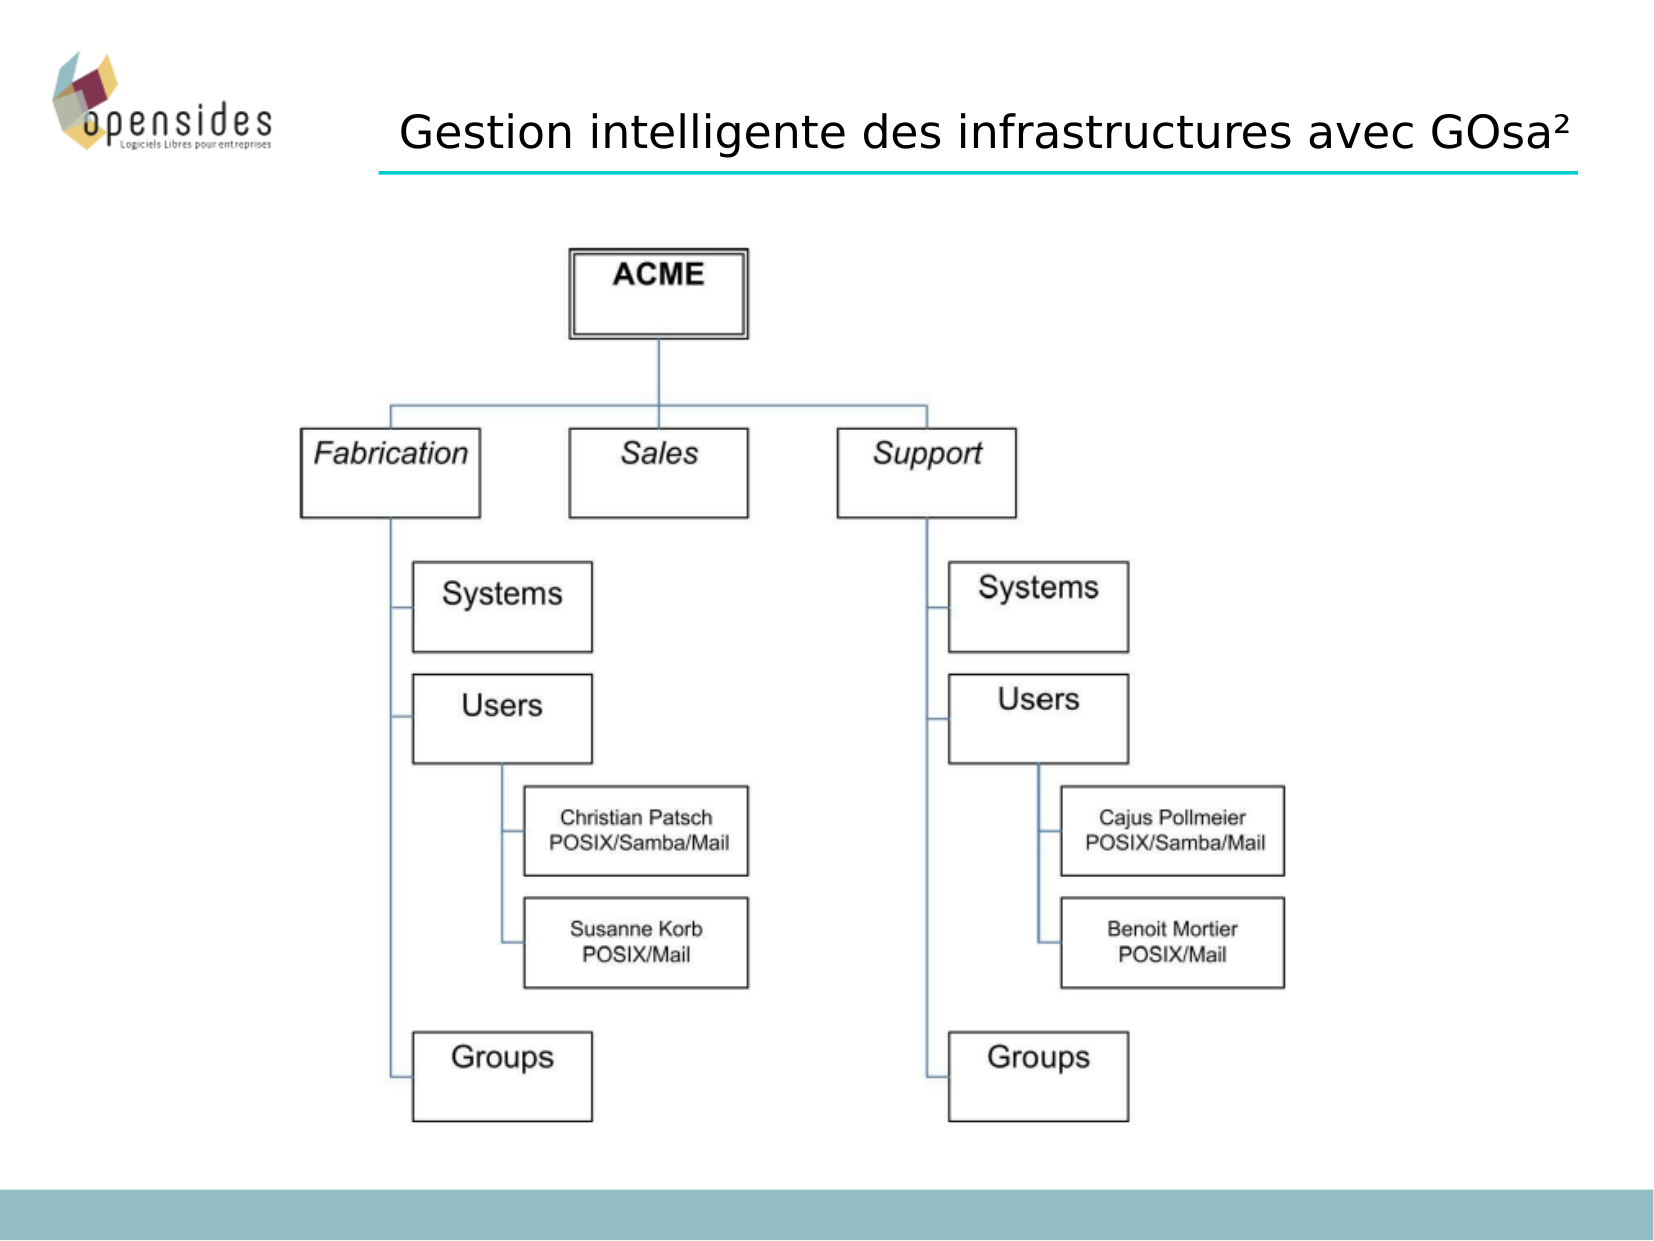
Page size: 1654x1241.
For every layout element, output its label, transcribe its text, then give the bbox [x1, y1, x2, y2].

text_box Gestion intelligente des infrastructures avec GOsa² [317, 98, 1654, 167]
picture [22, 30, 308, 187]
picture [251, 245, 1315, 1134]
text_box [0, 1189, 1654, 1241]
text_box [378, 171, 1578, 175]
